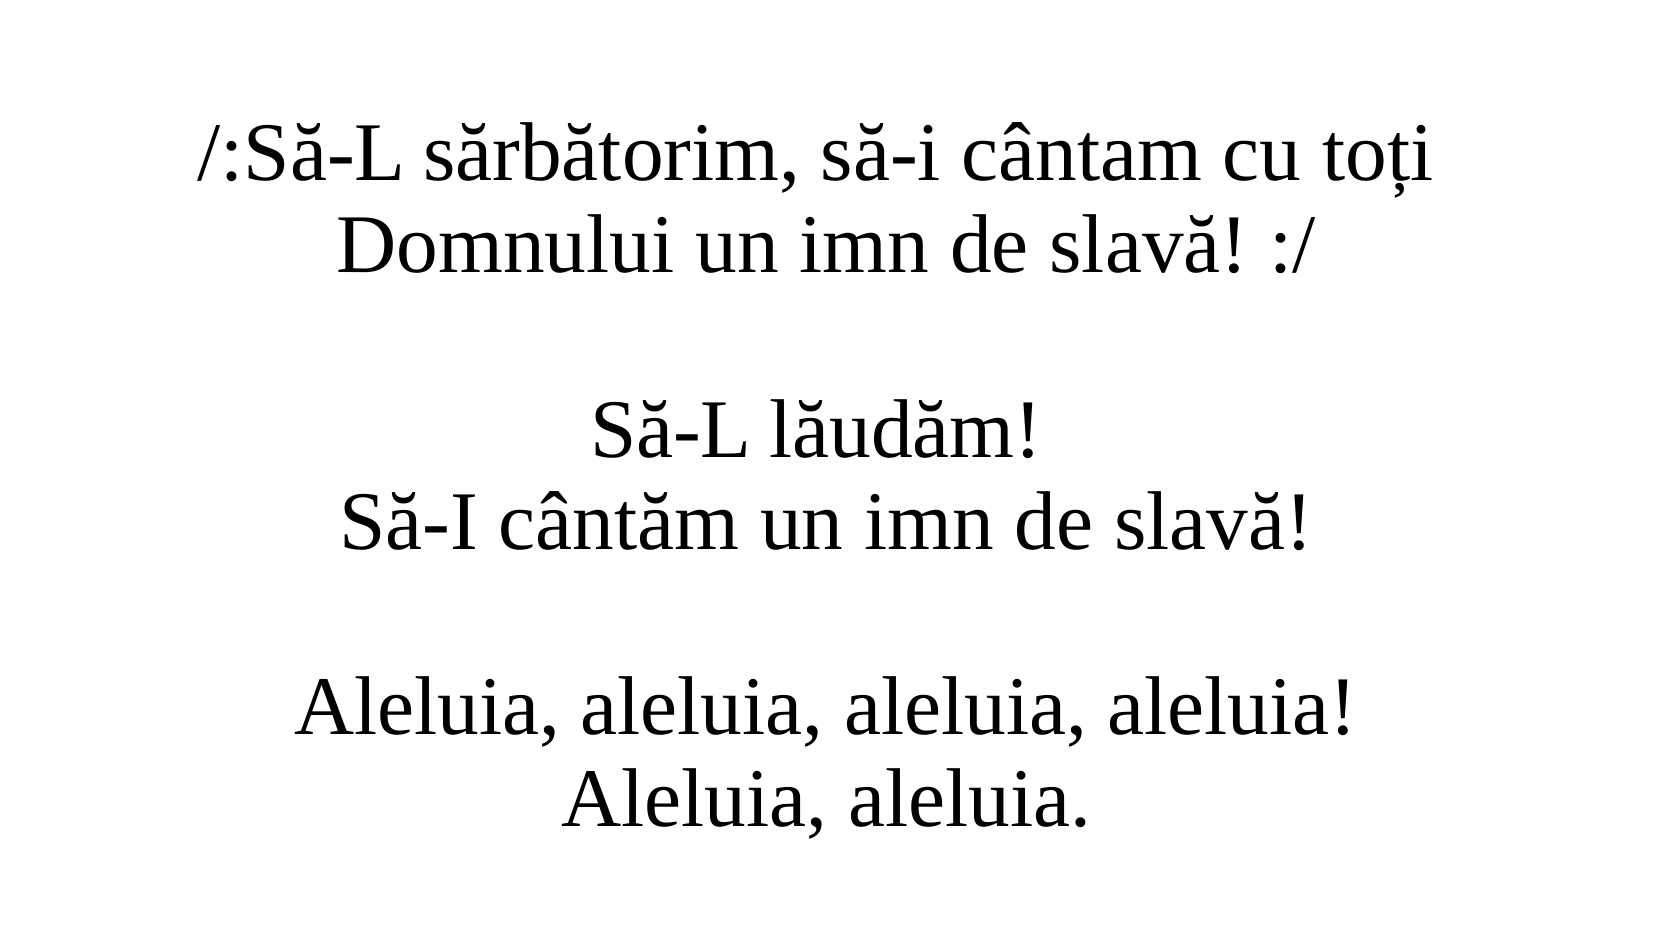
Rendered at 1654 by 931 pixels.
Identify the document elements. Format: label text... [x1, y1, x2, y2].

subtitle /:Să-L sărbătorim, să-i cântam cu toți Domnului un imn de slavă! :/ Să-L lăudăm! Să-I cântăm un imn de slavă! Aleluia, aleluia, aleluia, aleluia! Aleluia, aleluia. [165, 106, 1489, 845]
